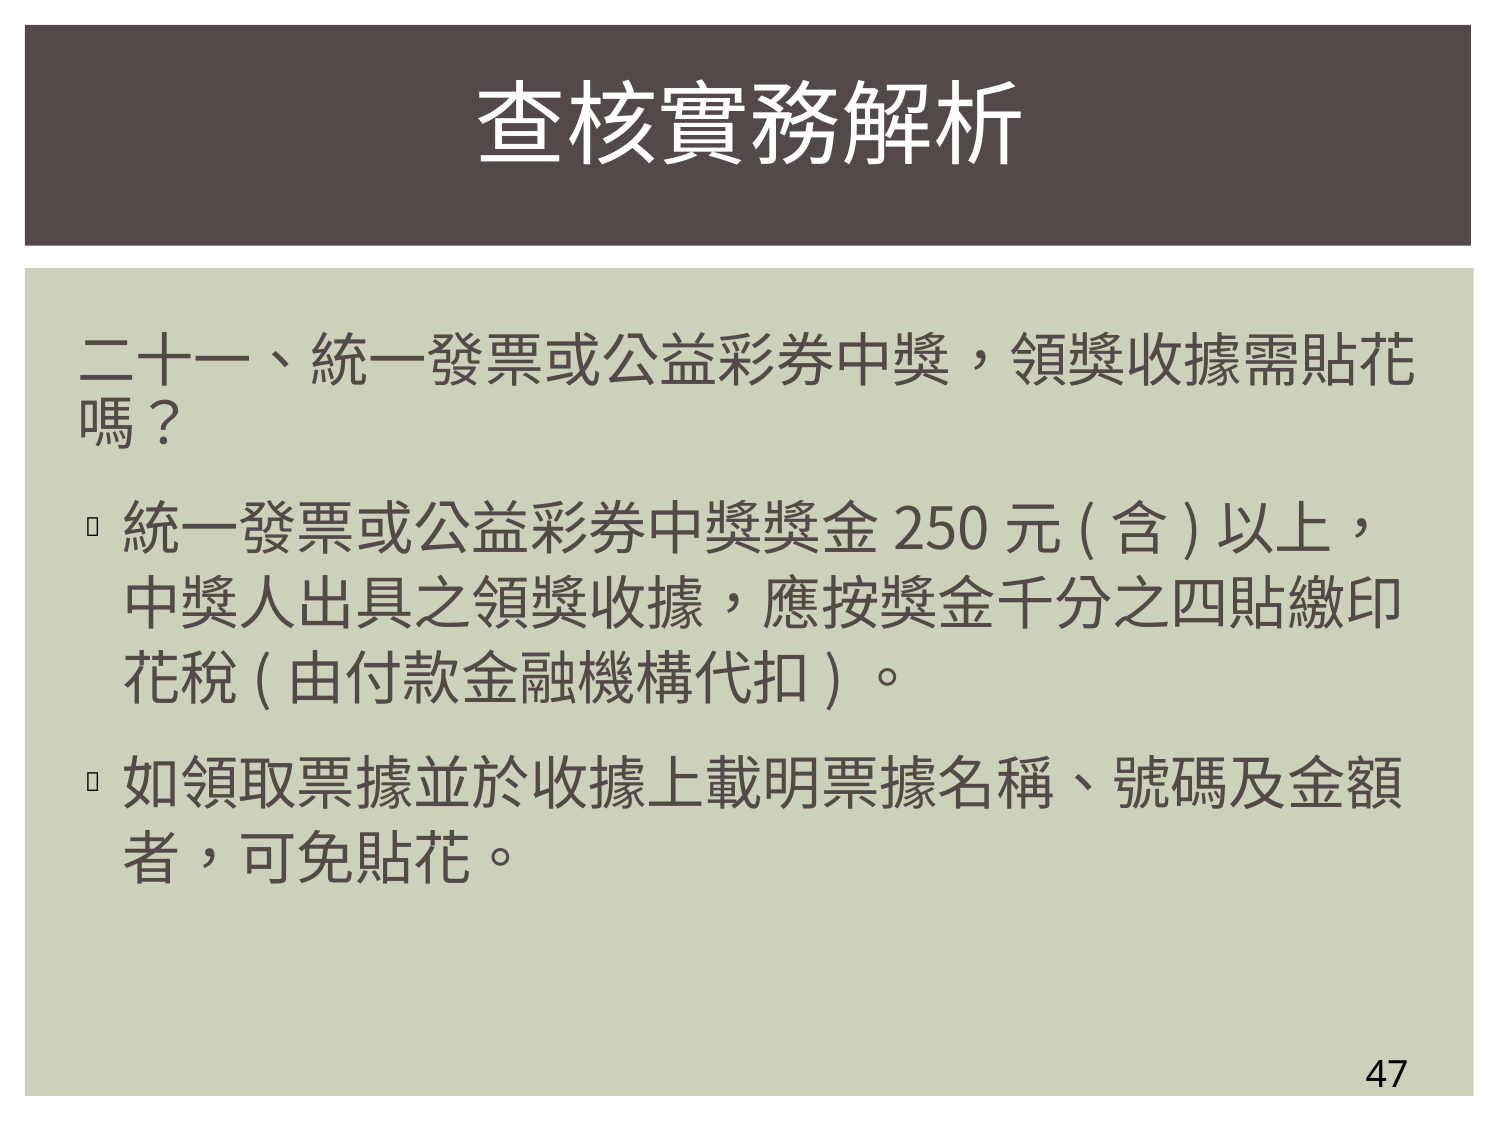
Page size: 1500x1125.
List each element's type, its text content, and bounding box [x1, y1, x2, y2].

title 查核實務解析 [62, 58, 1438, 232]
list 二十一、統一發票或公益彩券中獎，領獎收據需貼花嗎？ 統一發票或公益彩券中獎獎金250元(含)以上，中獎人出具之領獎收據，應按獎金千分之四貼繳印花稅(由付款金融機構代扣)。 如領取票據並於收據上載明票據名稱、號碼及金額者，可免貼花。 [62, 323, 1442, 1047]
slide_number <編號> [1350, 1042, 1447, 1088]
